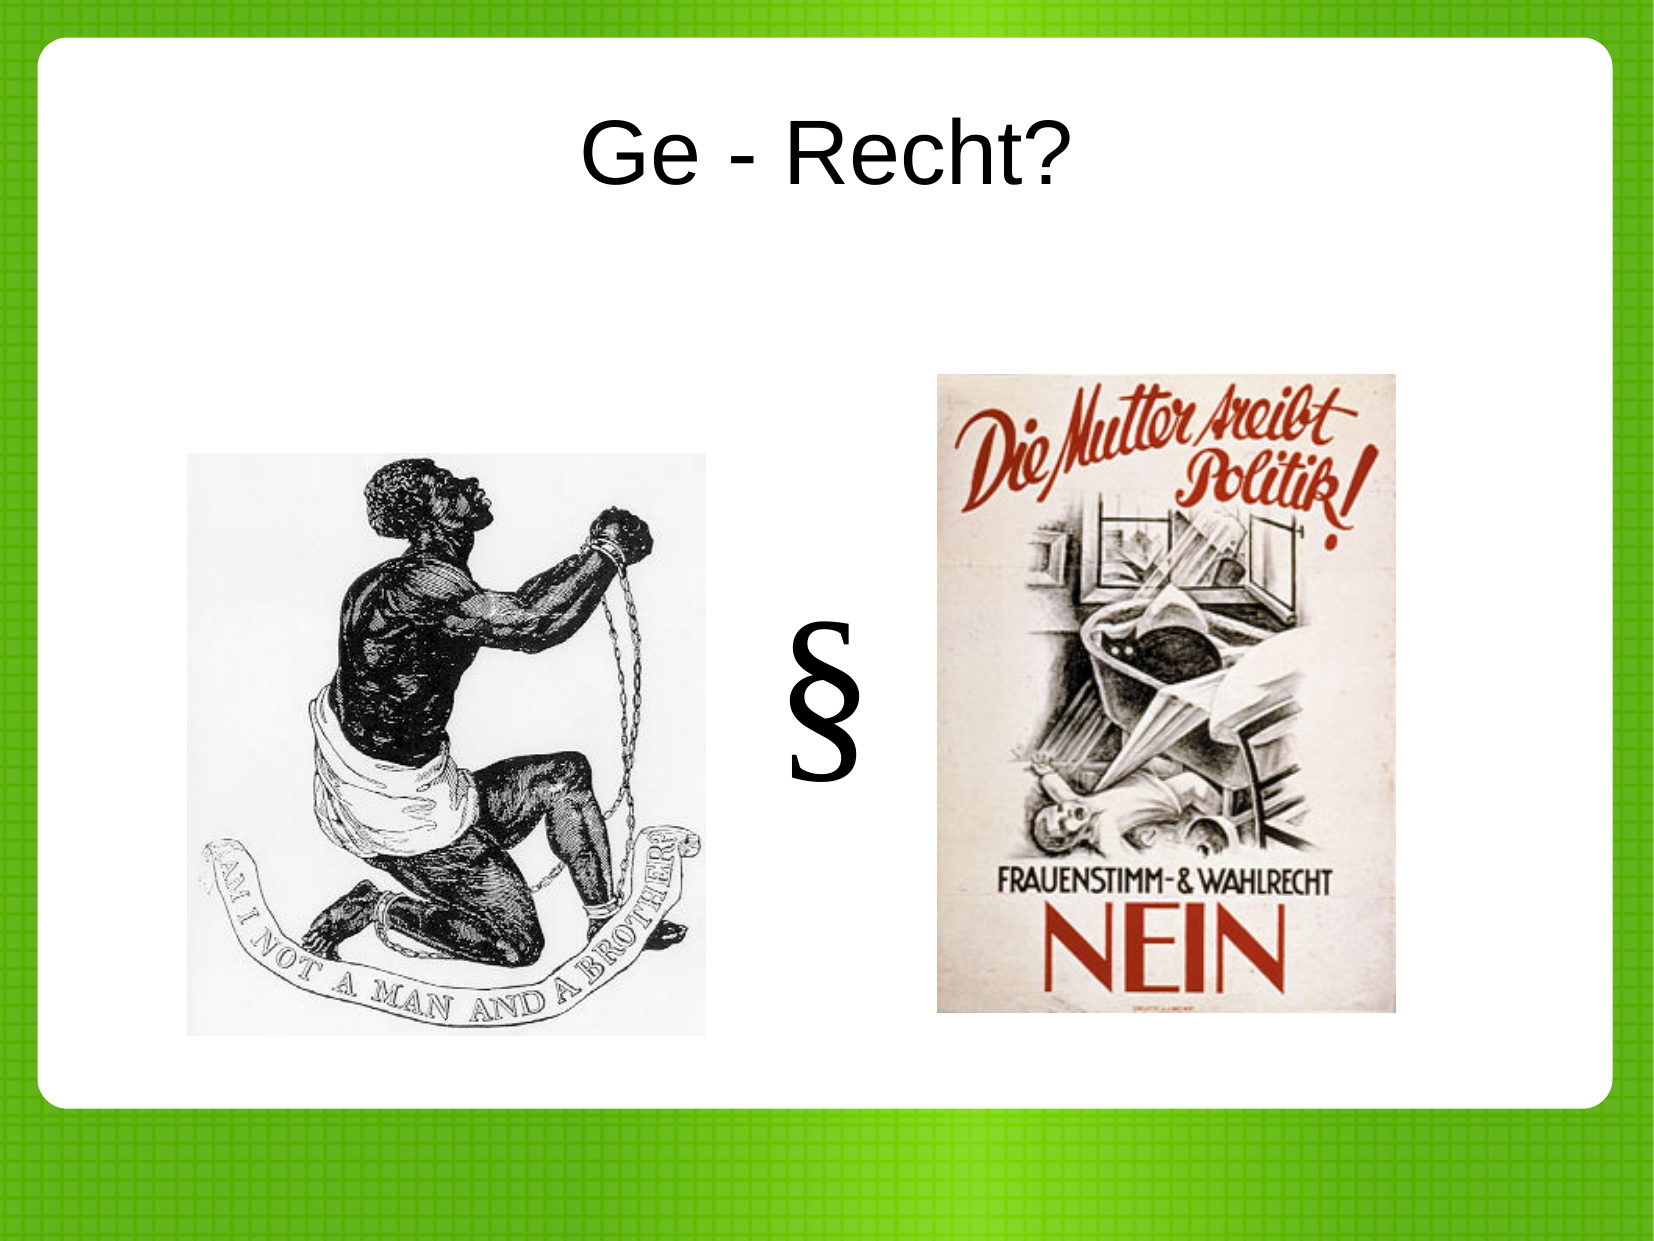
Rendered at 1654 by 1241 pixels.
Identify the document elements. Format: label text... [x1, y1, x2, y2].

title Ge - Recht? [82, 49, 1571, 257]
subtitle § [37, 288, 1613, 1093]
picture [0, 0, 1654, 1241]
